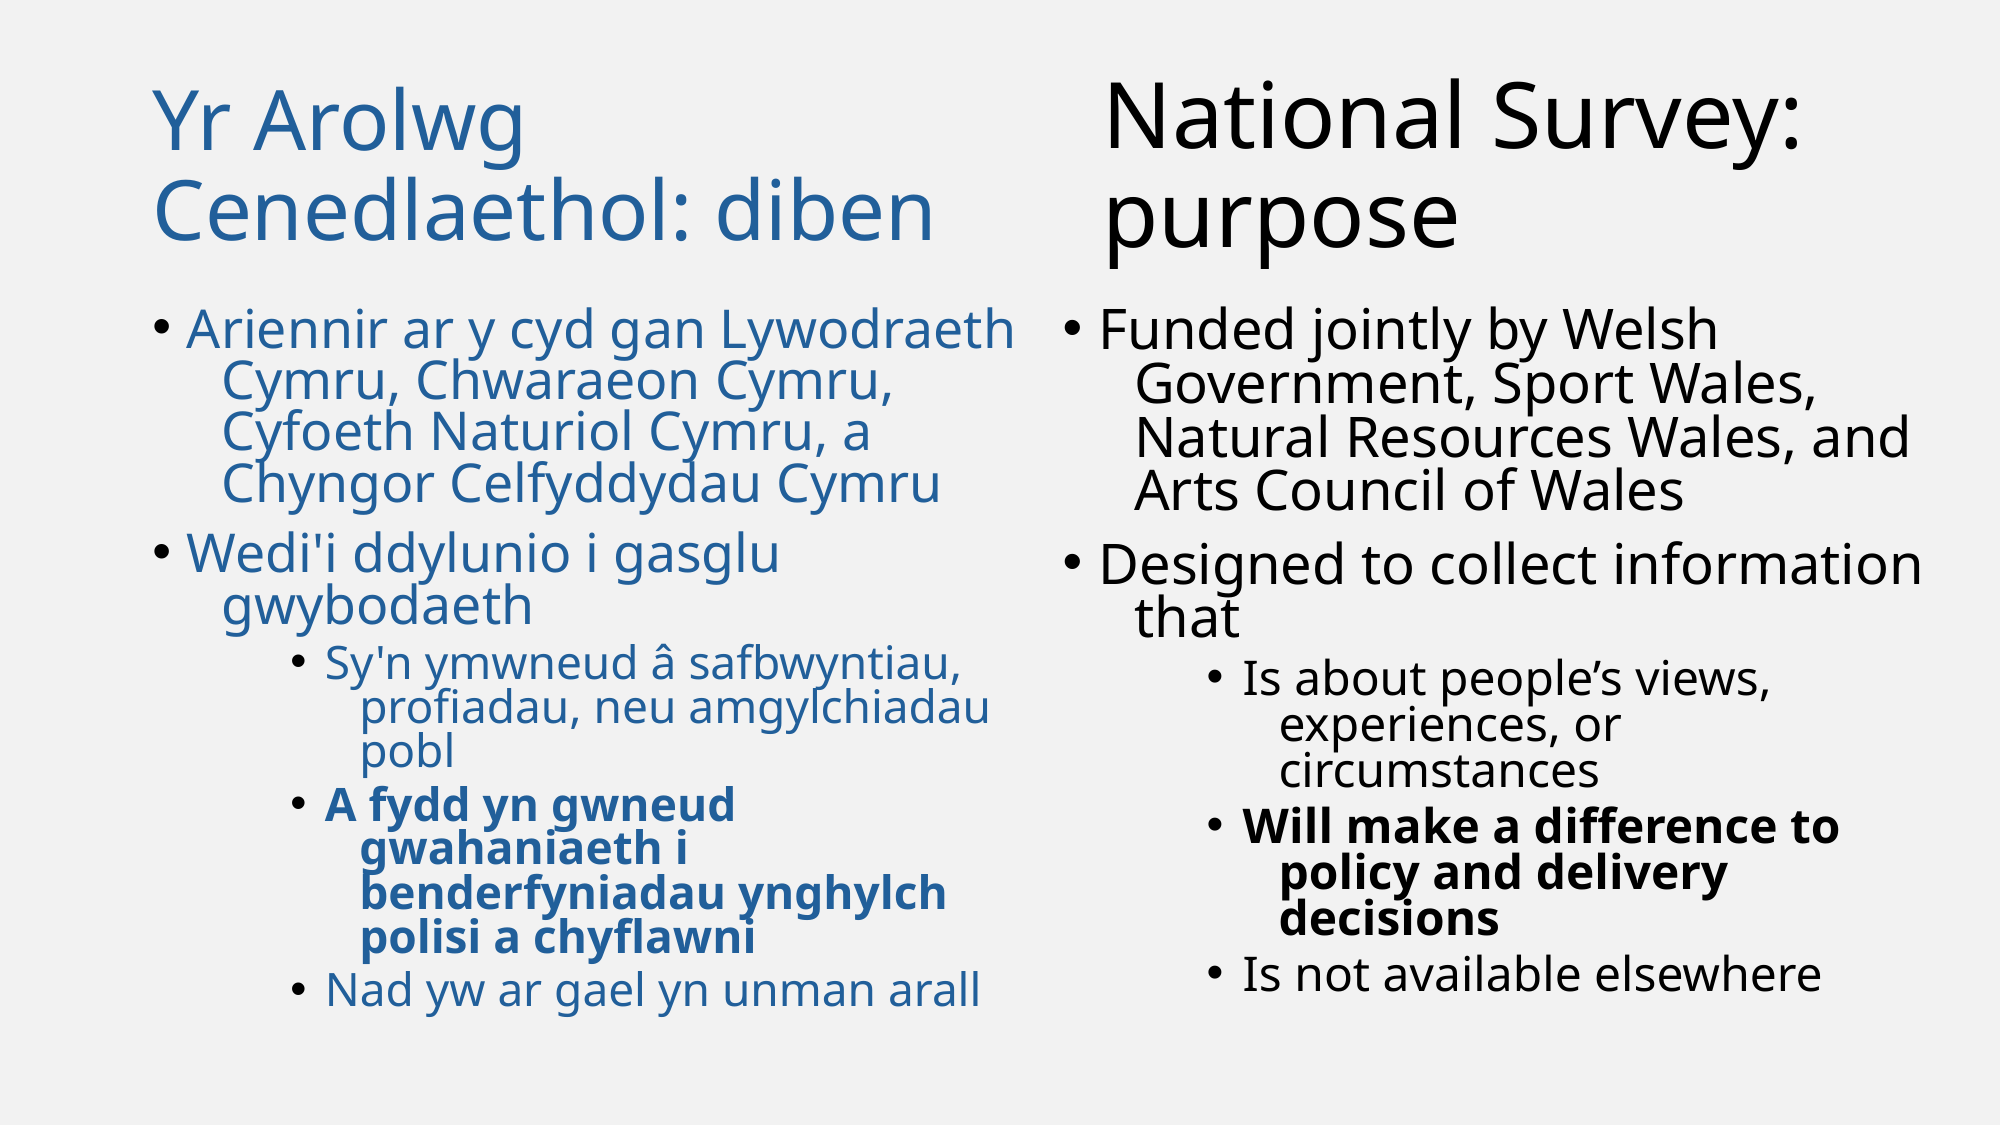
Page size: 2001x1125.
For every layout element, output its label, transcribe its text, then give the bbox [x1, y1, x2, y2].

title National Survey: purpose [1087, 59, 1863, 278]
text_box Ariennir ar y cyd gan Lywodraeth Cymru, Chwaraeon Cymru, Cyfoeth Naturiol Cymru, a Chyngor Celfyddydau Cymru Wedi'i ddylunio i gasglu gwybodaeth Sy'n ymwneud â safbwyntiau, profiadau, neu amgylchiadau pobl A fydd yn gwneud gwahaniaeth i benderfyniadau ynghylch polisi a chyflawni Nad yw ar gael yn unman arall [137, 299, 1048, 1066]
text_box Yr Arolwg Cenedlaethol: diben [137, 59, 959, 278]
list Funded jointly by Welsh Government, Sport Wales, Natural Resources Wales, and Arts Council of Wales Designed to collect information that Is about people’s views, experiences, or circumstances Will make a difference to policy and delivery decisions Is not available elsewhere [1047, 299, 1965, 1014]
